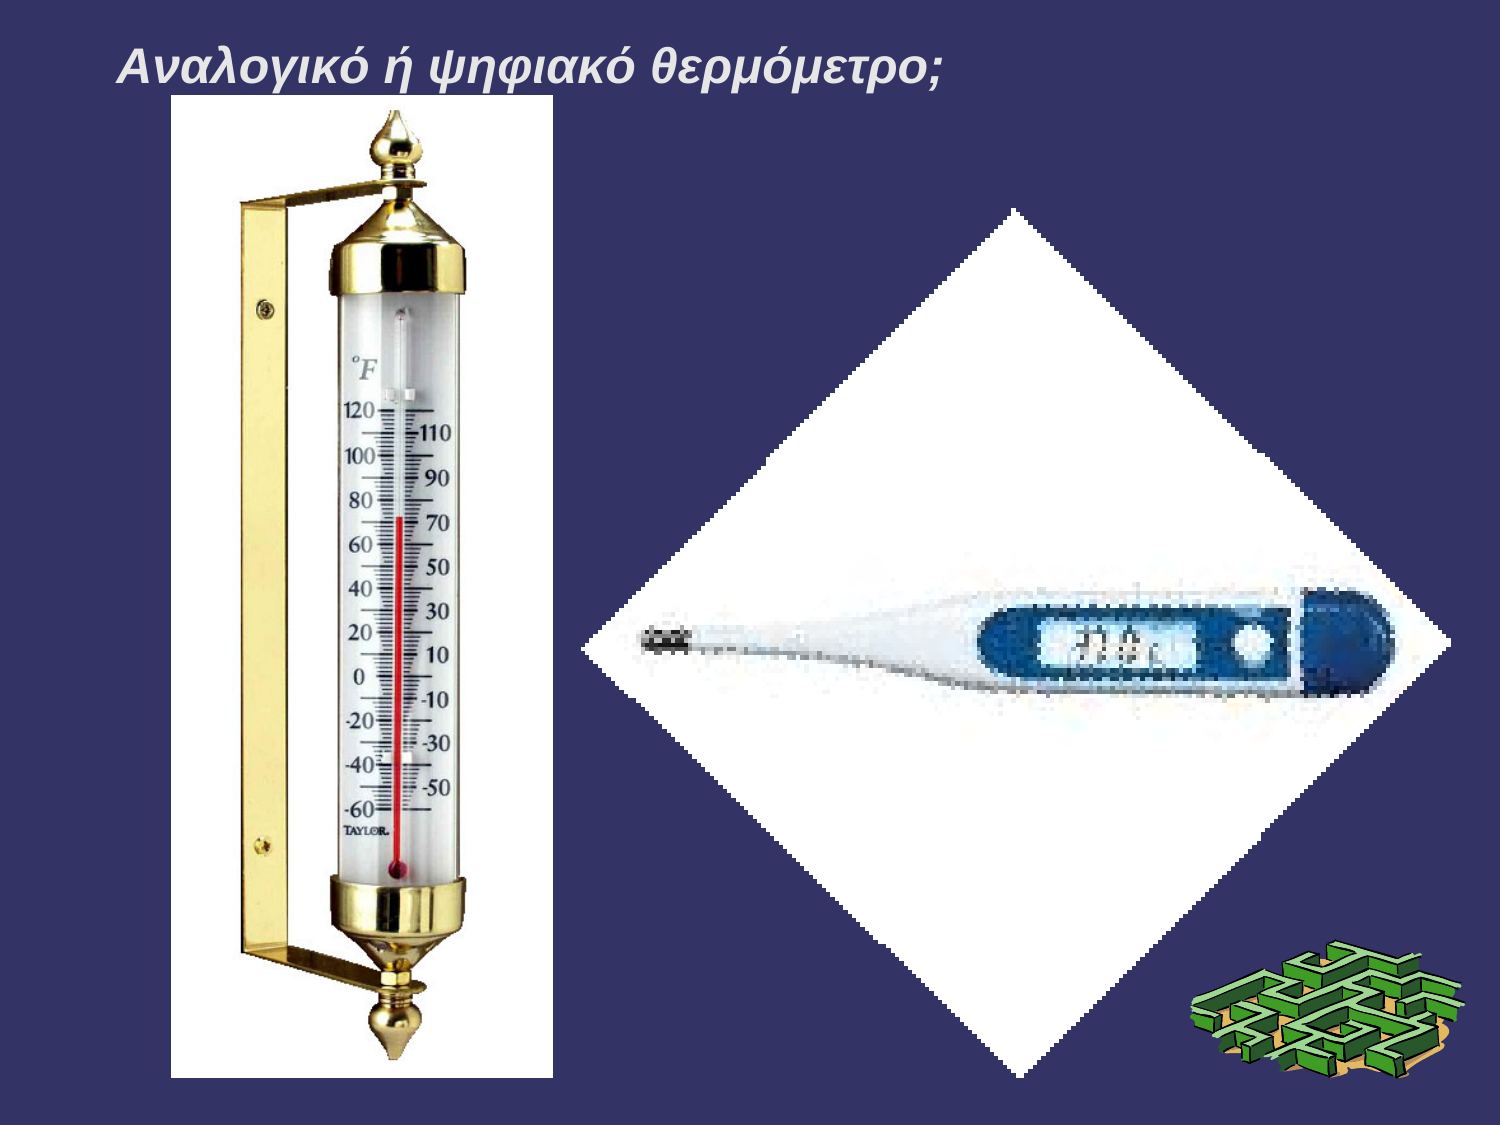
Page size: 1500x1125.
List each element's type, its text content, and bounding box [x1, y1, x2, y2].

title Αναλογικό ή ψηφιακό θερμόμετρο; [43, 0, 1453, 94]
picture [171, 95, 553, 1078]
picture [581, 208, 1451, 1078]
